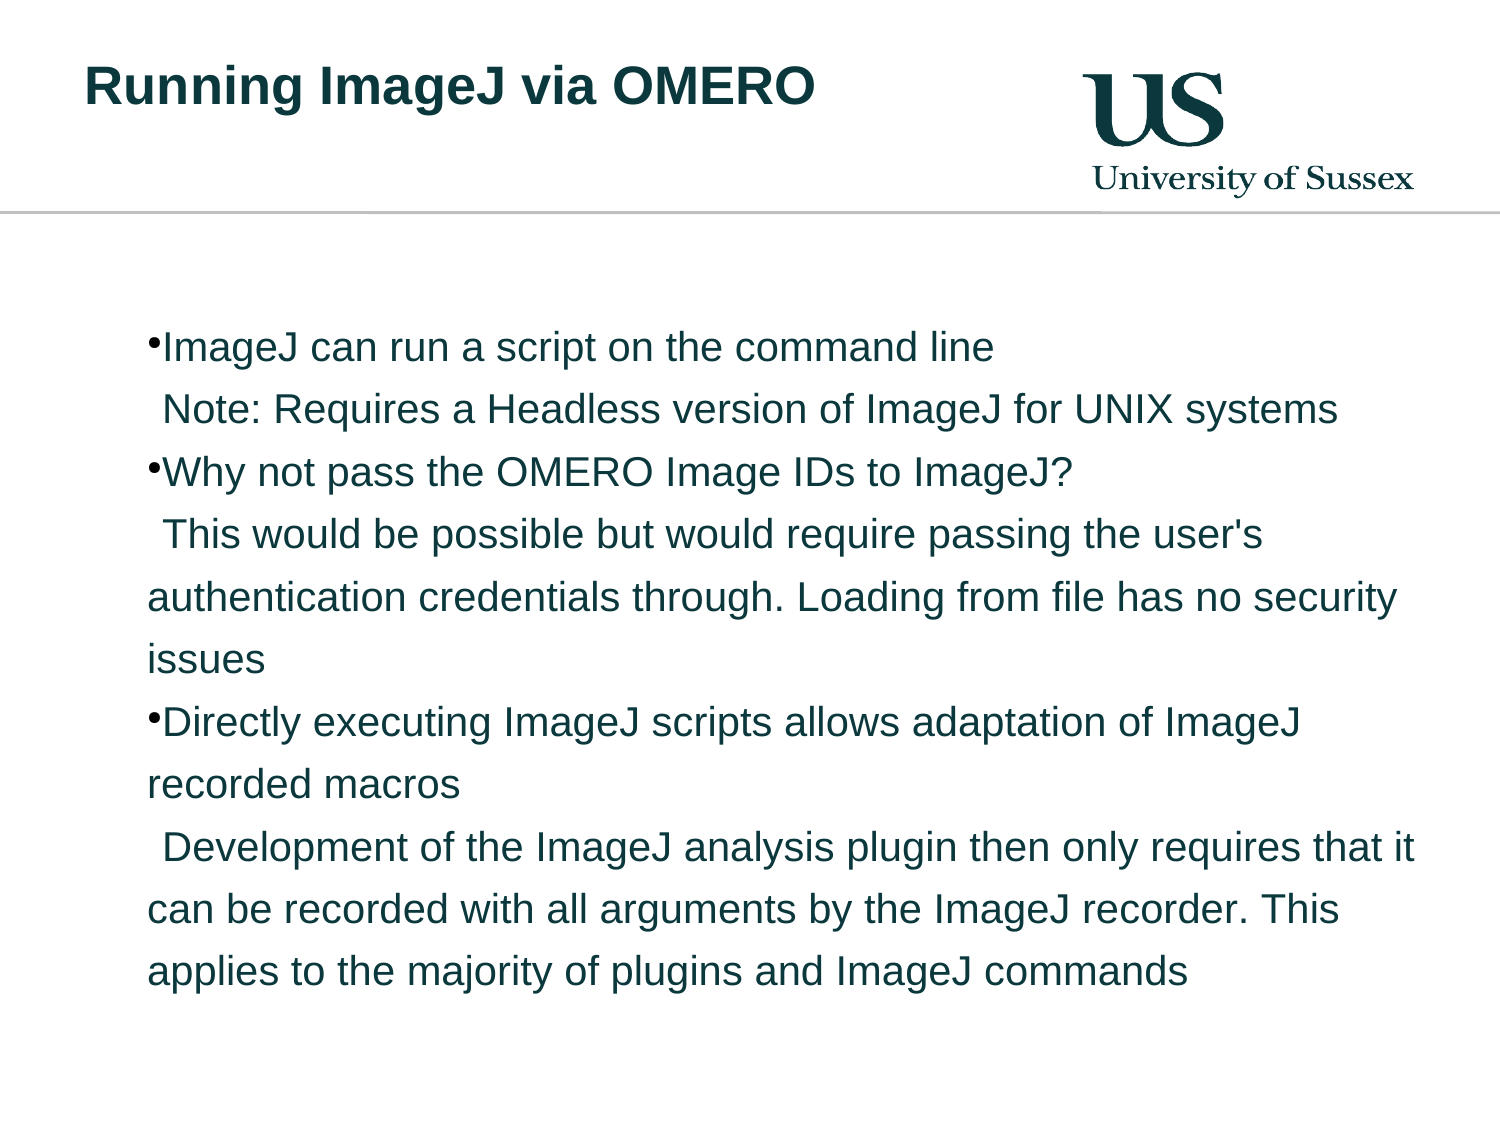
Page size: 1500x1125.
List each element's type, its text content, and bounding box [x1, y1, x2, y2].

picture [1025, 50, 1471, 218]
list ImageJ can run a script on the command line Note: Requires a Headless version of ImageJ for UNIX systems Why not pass the OMERO Image IDs to ImageJ? This would be possible but would require passing the user's authentication credentials through. Loading from file has no security issues Directly executing ImageJ scripts allows adaptation of ImageJ recorded macros Development of the ImageJ analysis plugin then only requires that it can be recorded with all arguments by the ImageJ recorder. This applies to the majority of plugins and ImageJ commands [90, 306, 1450, 995]
title Running ImageJ via OMERO [84, 49, 1063, 213]
